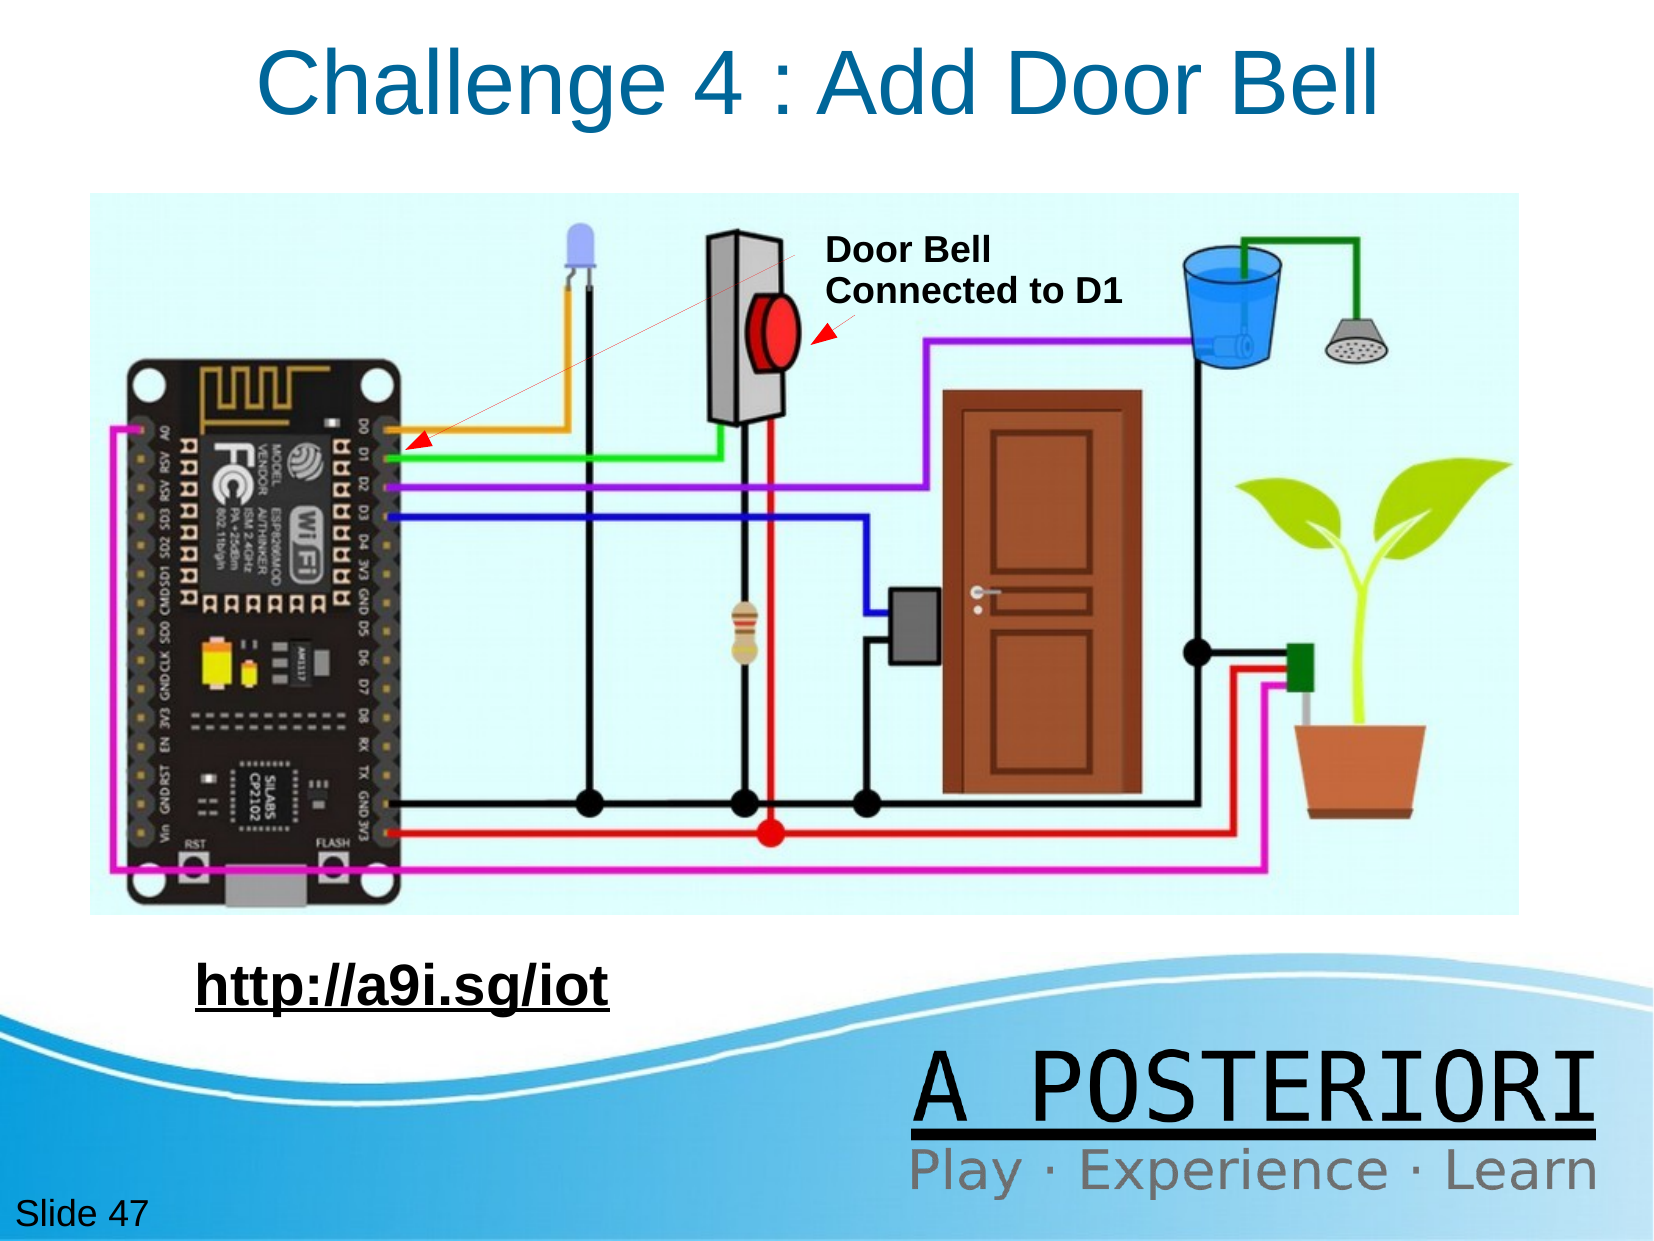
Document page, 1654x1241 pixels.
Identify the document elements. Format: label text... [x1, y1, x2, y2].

text_box Door Bell Connected to D1 [810, 220, 1201, 361]
picture [0, 952, 1654, 1241]
picture [90, 193, 1519, 916]
title Challenge 4 : Add Door Bell [75, 30, 1564, 135]
text_box http://a9i.sg/iot [180, 945, 631, 1090]
